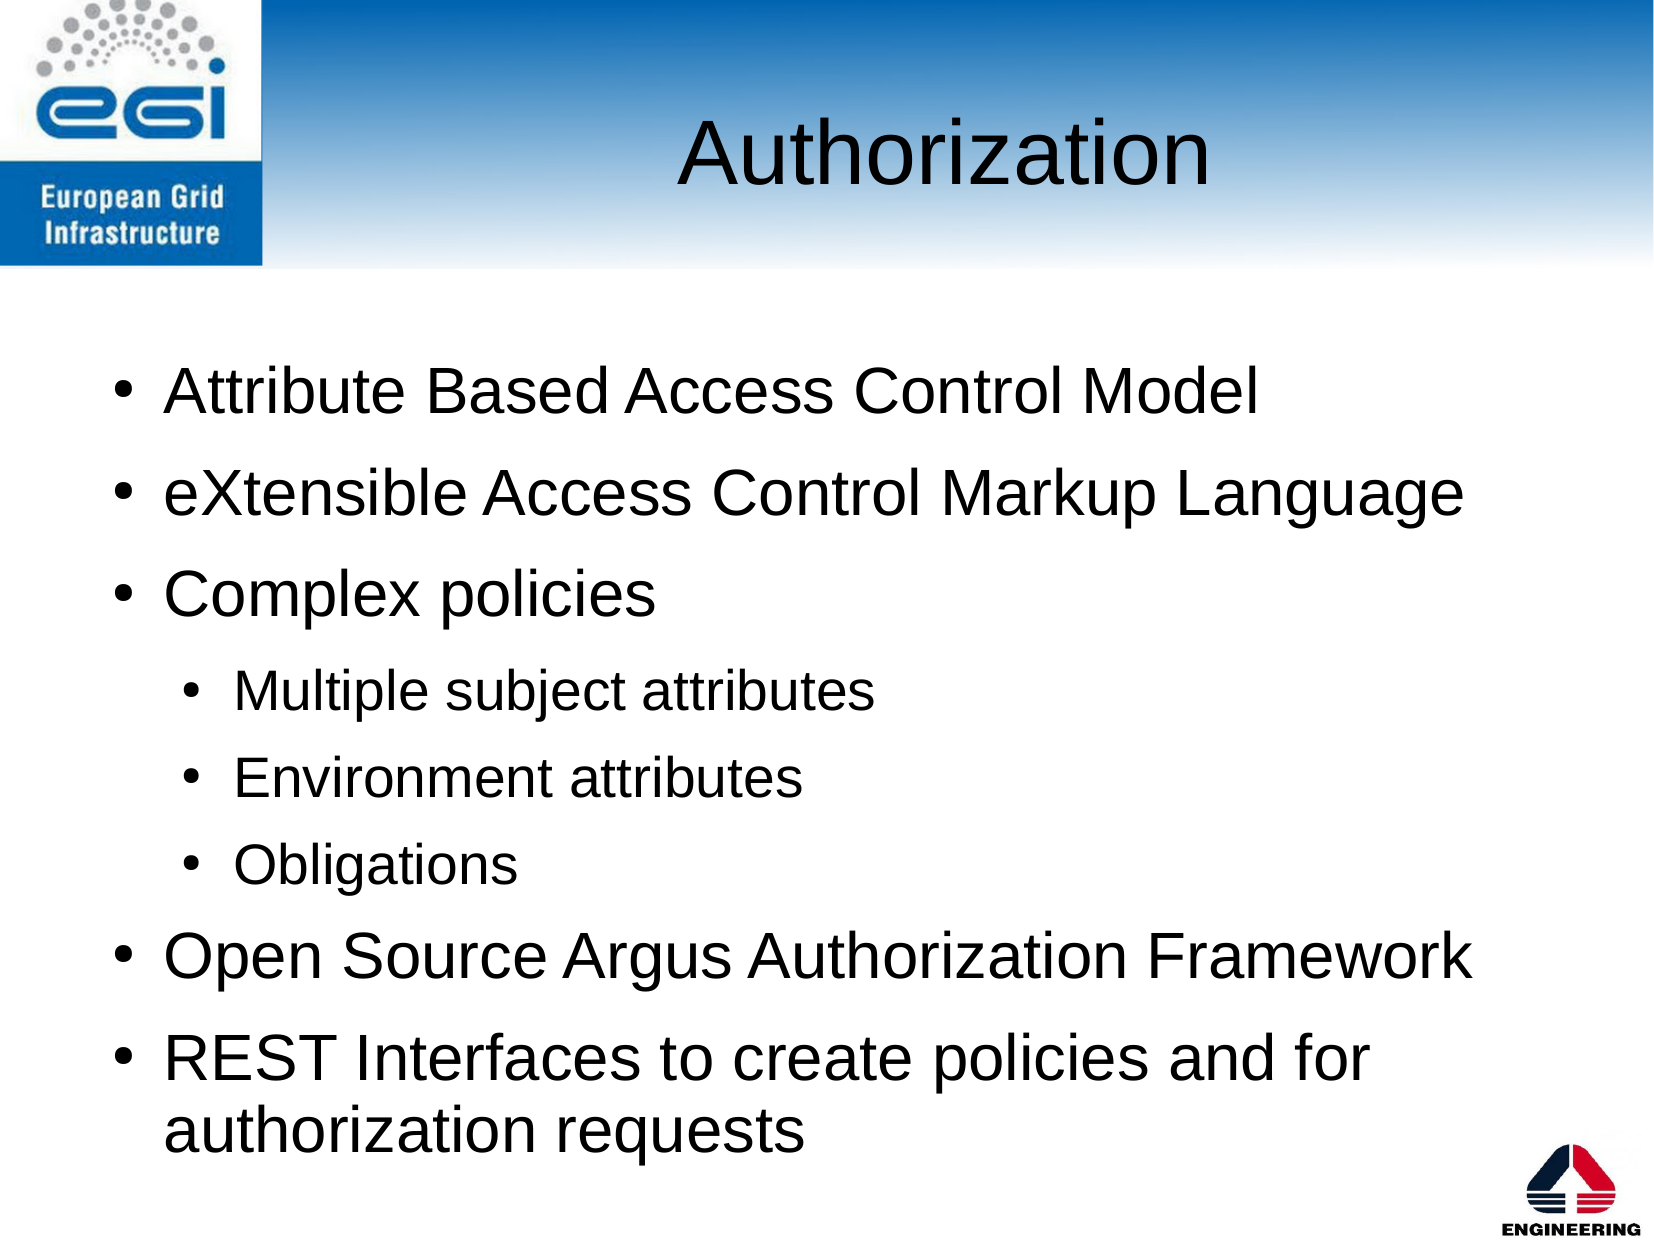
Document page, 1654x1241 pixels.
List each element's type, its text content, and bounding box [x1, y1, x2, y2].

picture [0, 0, 1654, 269]
title Authorization [318, 49, 1571, 257]
picture [1500, 1129, 1642, 1241]
list Attribute Based Access Control Model eXtensible Access Control Markup Language Complex policies Multiple subject attributes Environment attributes Obligations Open Source Argus Authorization Framework REST Interfaces to create policies and for authorization requests [94, 354, 1583, 1173]
